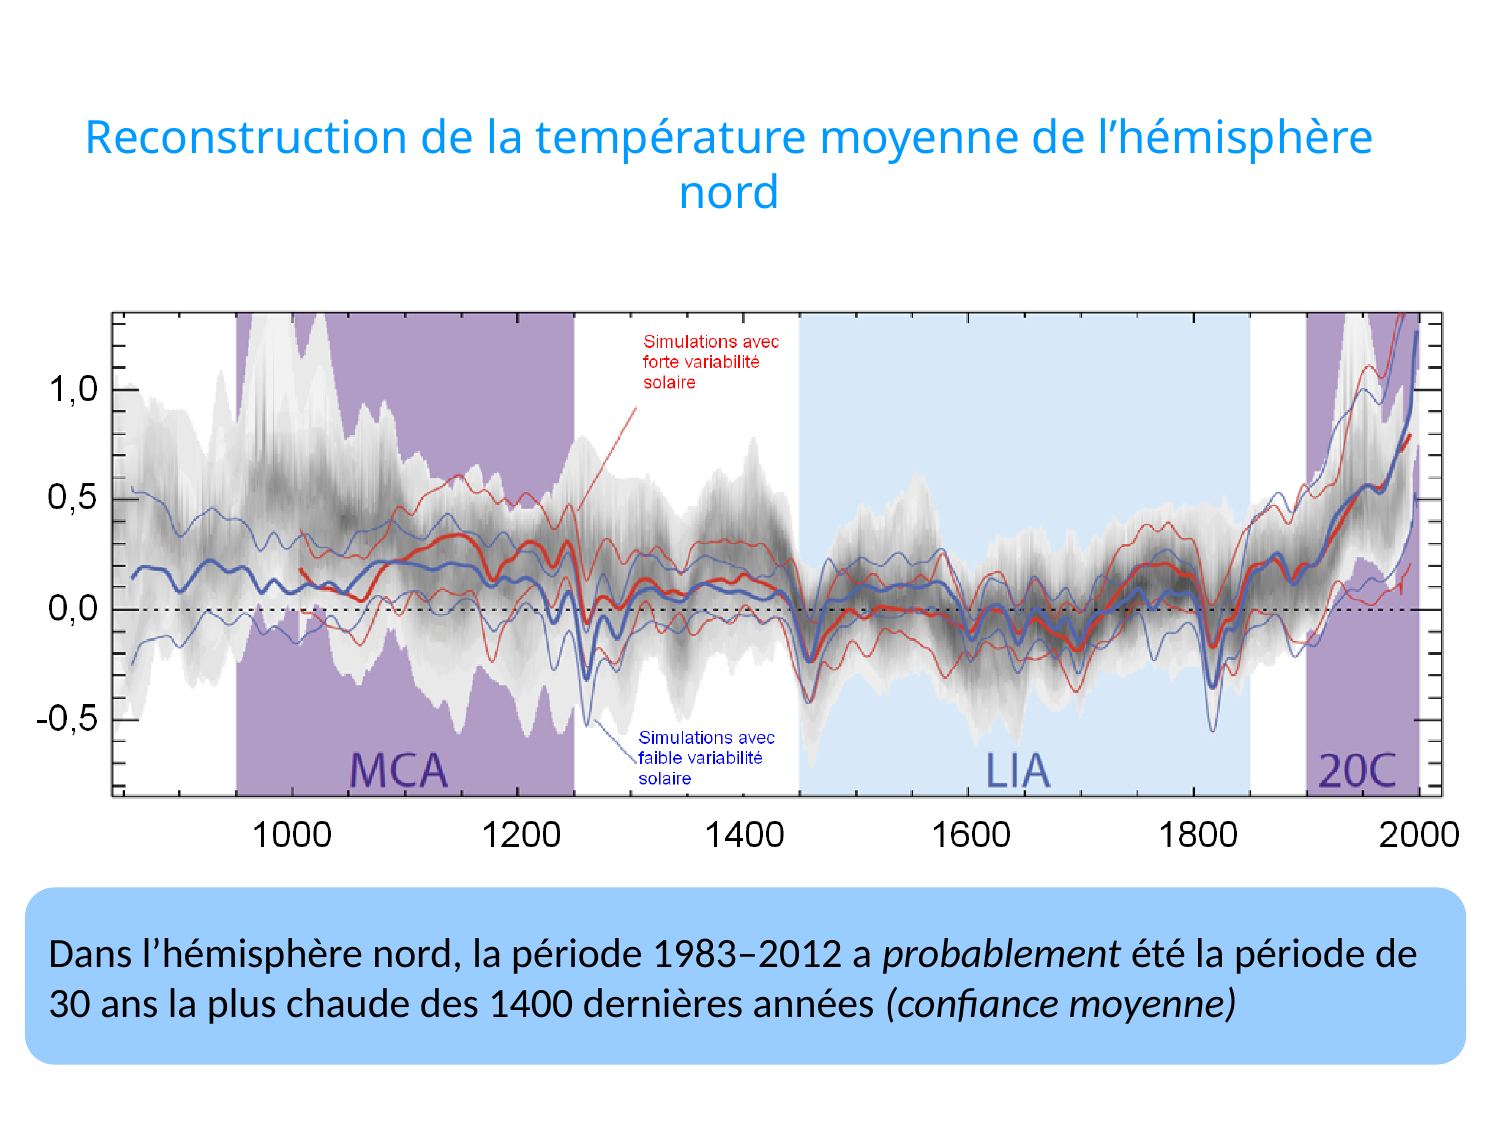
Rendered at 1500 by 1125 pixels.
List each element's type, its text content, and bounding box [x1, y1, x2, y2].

picture [0, 987, 1500, 1125]
text_box Dans l’hémisphère nord, la période 1983–2012 a probablement été la période de 30 ans la plus chaude des 1400 dernières années (confiance moyenne) [24, 887, 1467, 1065]
picture [24, 249, 1500, 868]
title Reconstruction de la température moyenne de l’hémisphère nord [30, 100, 1429, 226]
